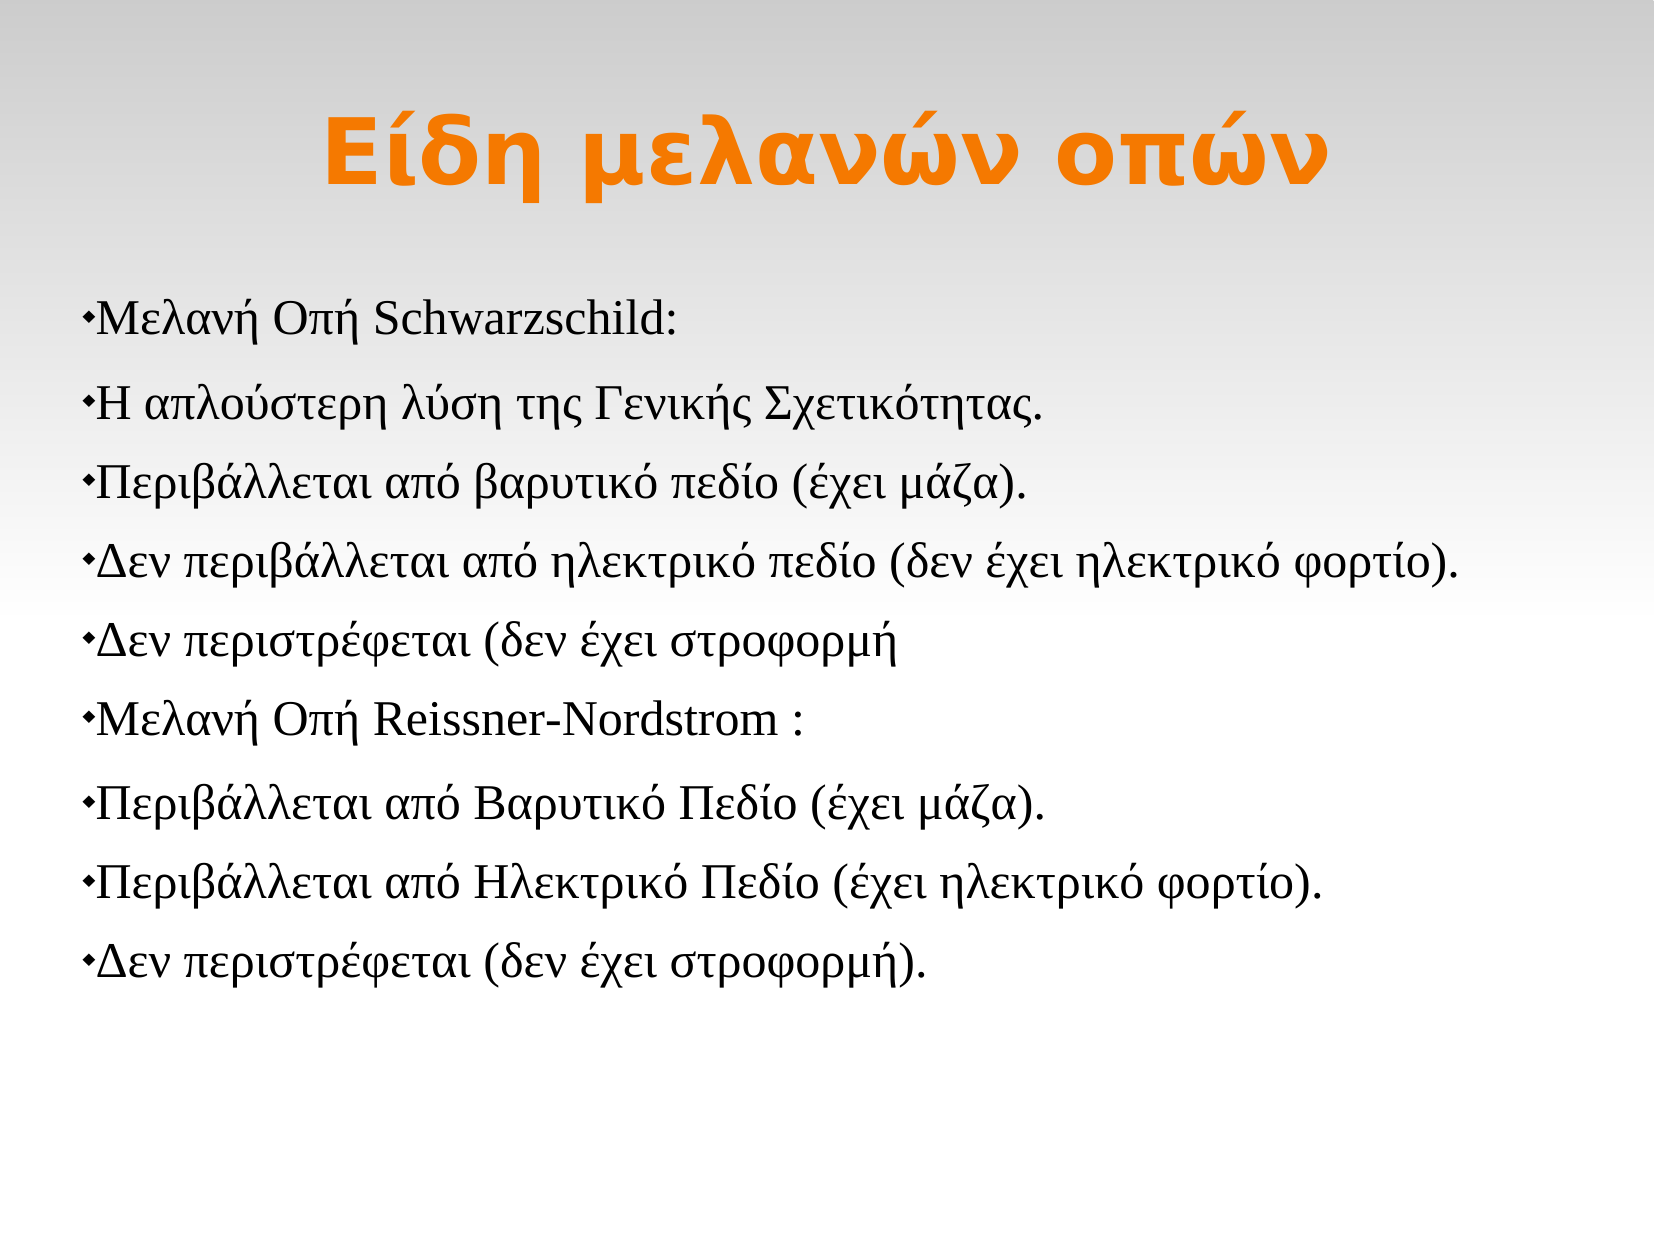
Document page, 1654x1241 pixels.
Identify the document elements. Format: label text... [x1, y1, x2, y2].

list Μελανή Οπή Schwarzschild: Η απλούστερη λύση της Γενικής Σχετικότητας. Περιβάλλεται από βαρυτικό πεδίο (έχει μάζα). Δεν περιβάλλεται από ηλεκτρικό πεδίο (δεν έχει ηλεκτρικό φορτίο). Δεν περιστρέφεται (δεν έχει στροφορμή Μελανή Οπή Reissner-Nordstrom : Περιβάλλεται από Βαρυτικό Πεδίο (έχει μάζα). Περιβάλλεται από Ηλεκτρικό Πεδίο (έχει ηλεκτρικό φορτίο). Δεν περιστρέφεται (δεν έχει στροφορμή). [82, 290, 1571, 1094]
title Είδη μελανών οπών [82, 56, 1571, 250]
